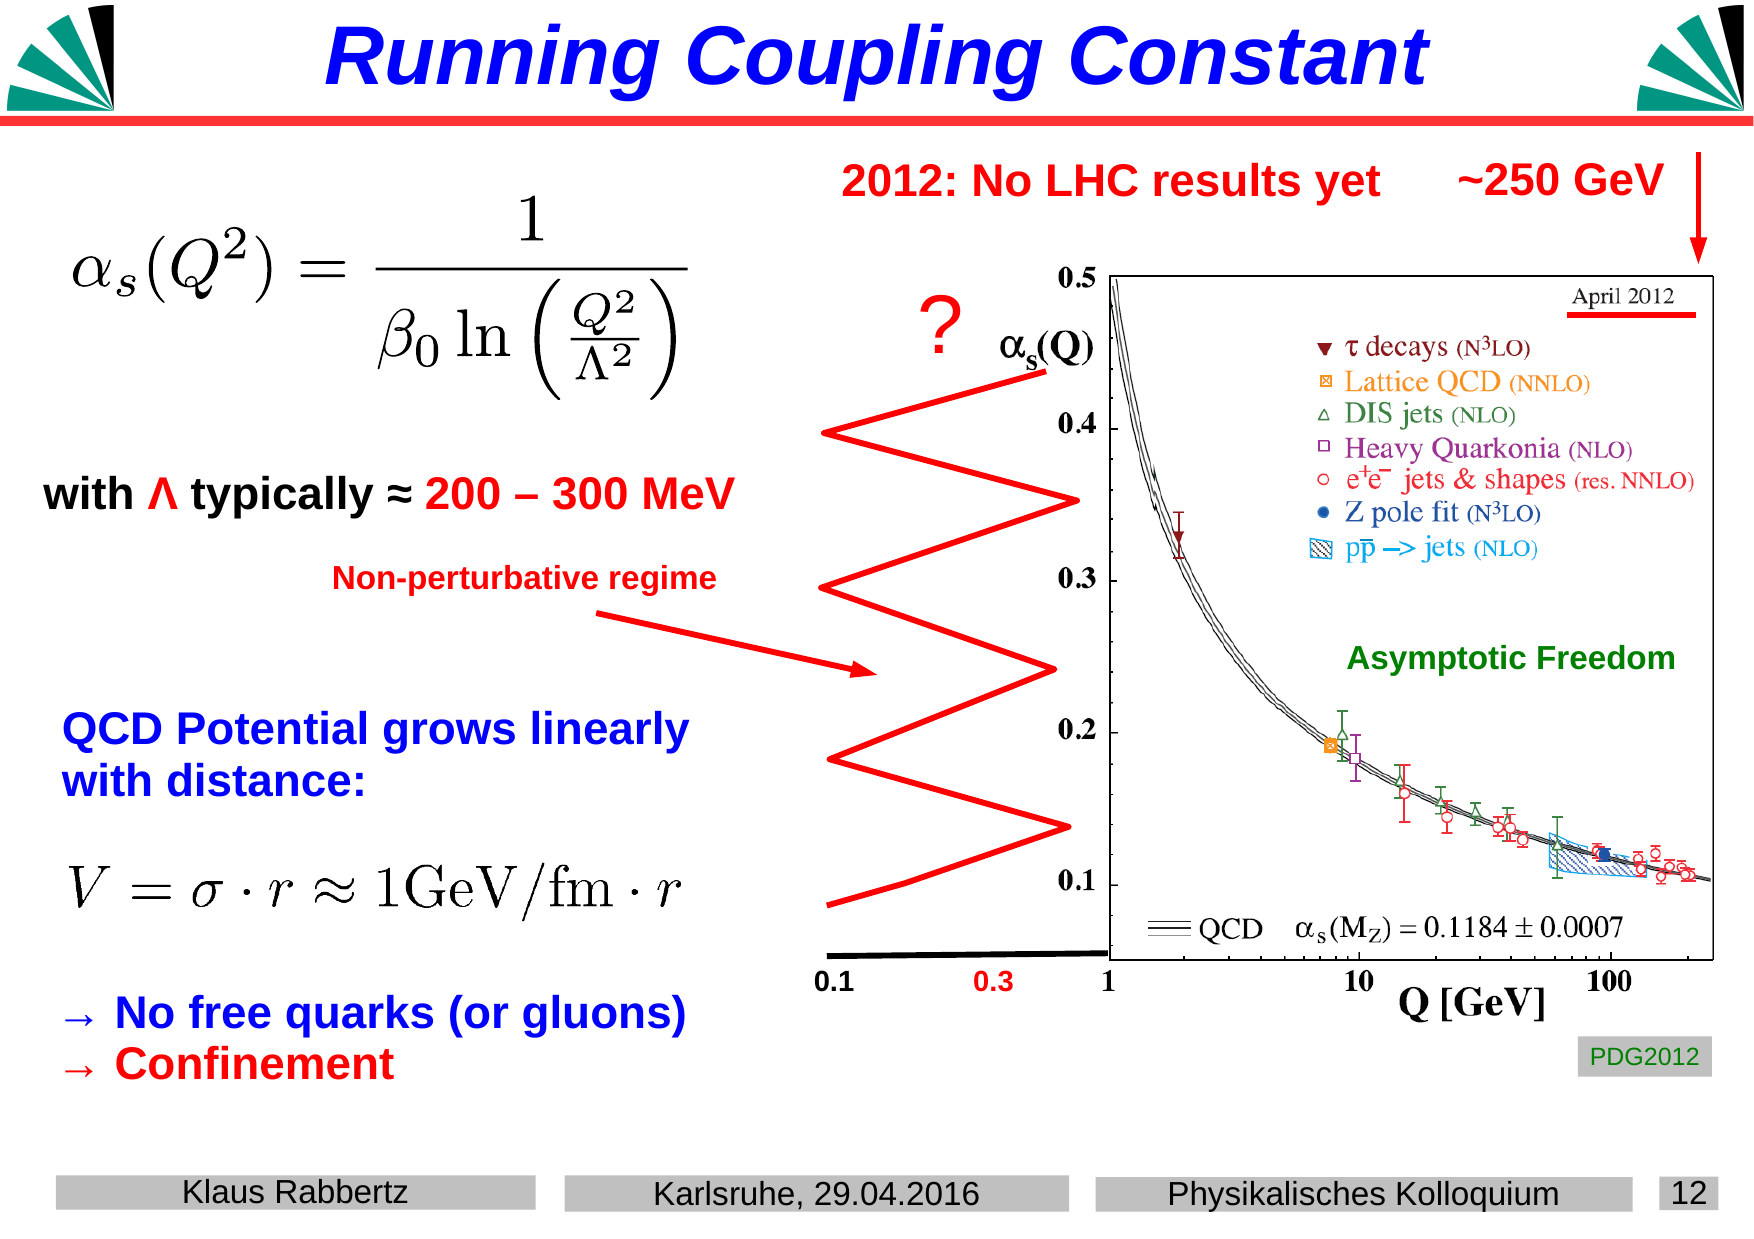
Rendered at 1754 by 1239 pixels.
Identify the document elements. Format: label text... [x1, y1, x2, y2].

title Running Coupling Constant [153, 0, 1600, 113]
text_box Asymptotic Freedom [1334, 633, 1687, 684]
picture [994, 810, 1055, 849]
text_box 2012: No LHC results yet [829, 148, 1393, 213]
picture [7, 5, 114, 112]
picture [61, 855, 692, 926]
text_box ~250 GeV [1445, 147, 1677, 211]
text_box Non-perturbative regime [320, 553, 729, 604]
text_box [70, 195, 688, 400]
text_box 0.1 [801, 958, 867, 1004]
picture [994, 260, 1723, 1026]
text_box with Λ typically ≈ 200 – 300 MeV [31, 462, 773, 526]
picture [994, 652, 1044, 689]
text_box QCD Potential grows linearly with distance: [50, 697, 703, 812]
text_box PDG2012 [1577, 1036, 1712, 1077]
text_box 0.3 [961, 958, 1026, 1004]
text_box ? [905, 272, 976, 378]
text_box → No free quarks (or gluons) → Confinement [44, 980, 700, 1096]
picture [994, 482, 1063, 525]
picture [1637, 5, 1744, 112]
